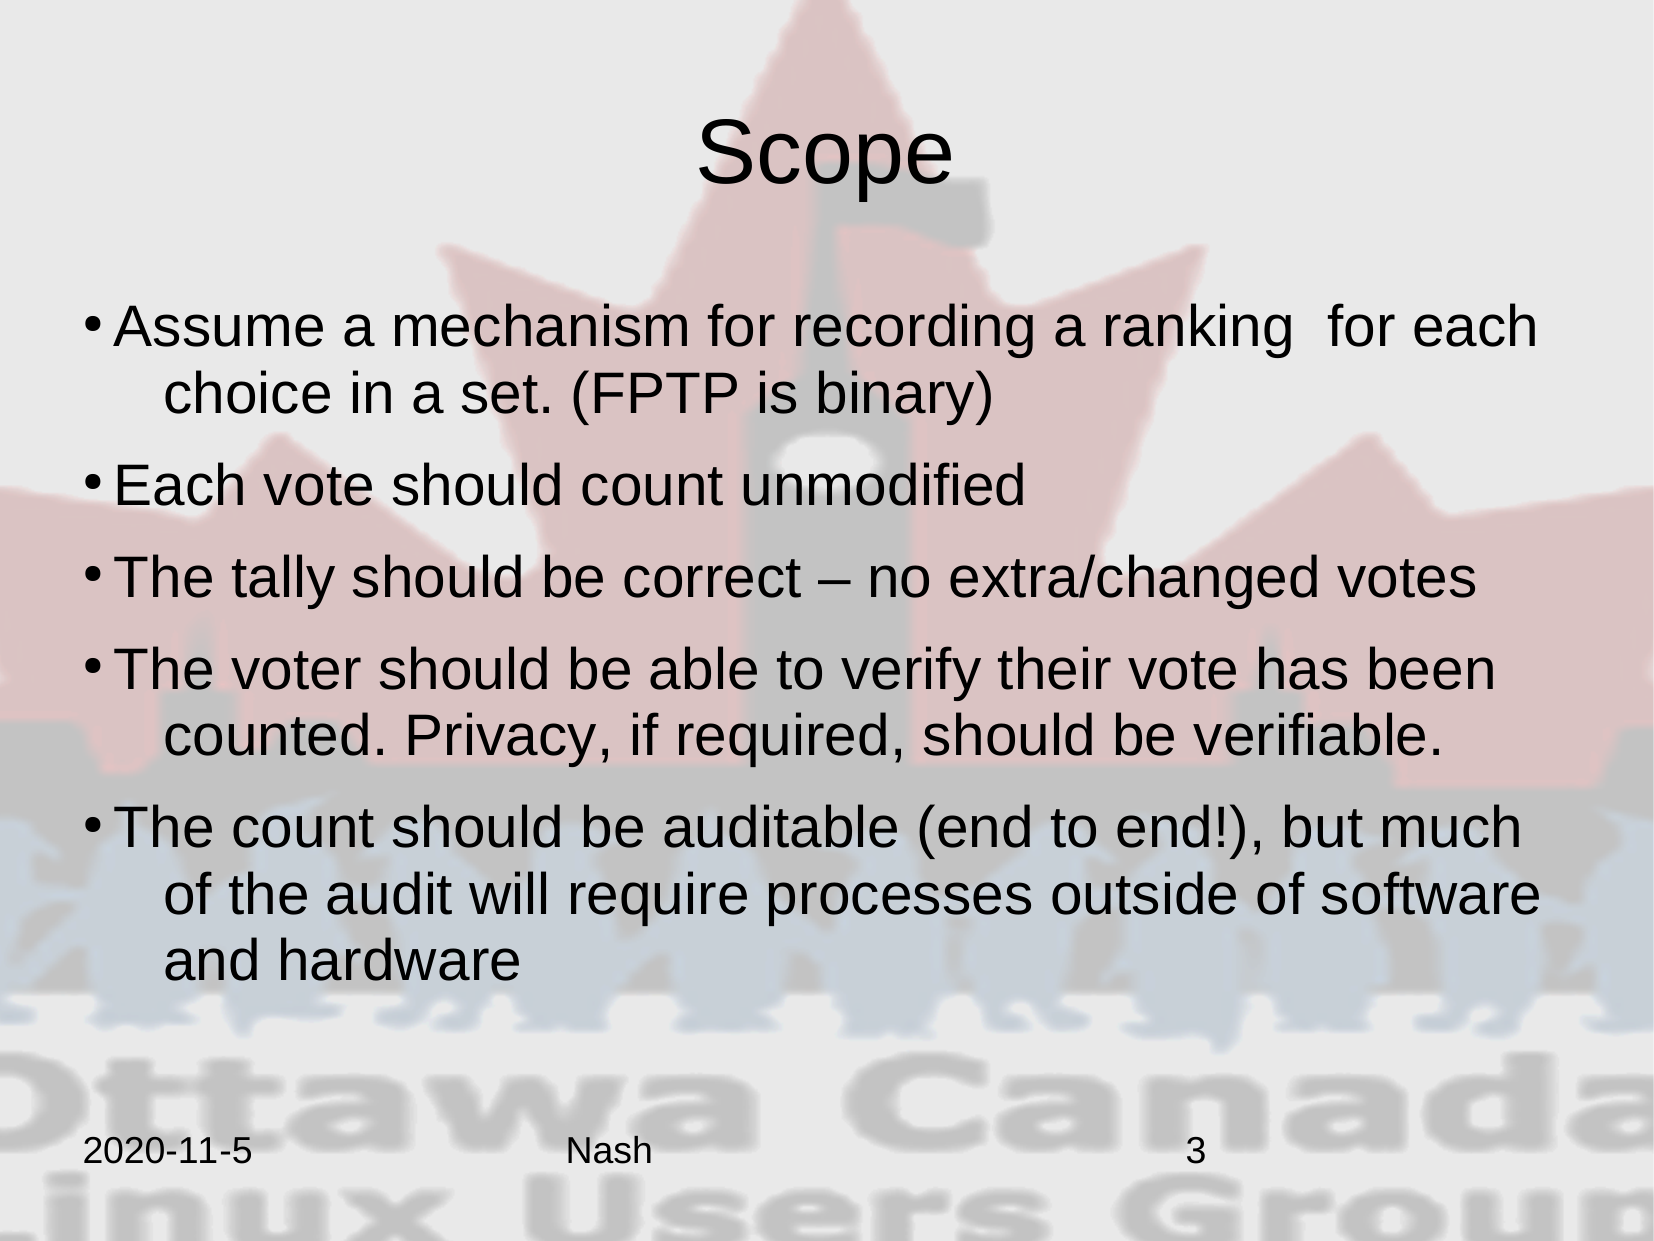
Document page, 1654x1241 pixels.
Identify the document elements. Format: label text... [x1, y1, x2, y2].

list Assume a mechanism for recording a ranking for each choice in a set. (FPTP is binary) Each vote should count unmodified The tally should be correct – no extra/changed votes The voter should be able to verify their vote has been counted. Privacy, if required, should be verifiable. The count should be auditable (end to end!), but much of the audit will require processes outside of software and hardware [82, 290, 1570, 1009]
title Scope [82, 49, 1570, 256]
picture [0, 0, 1654, 1241]
